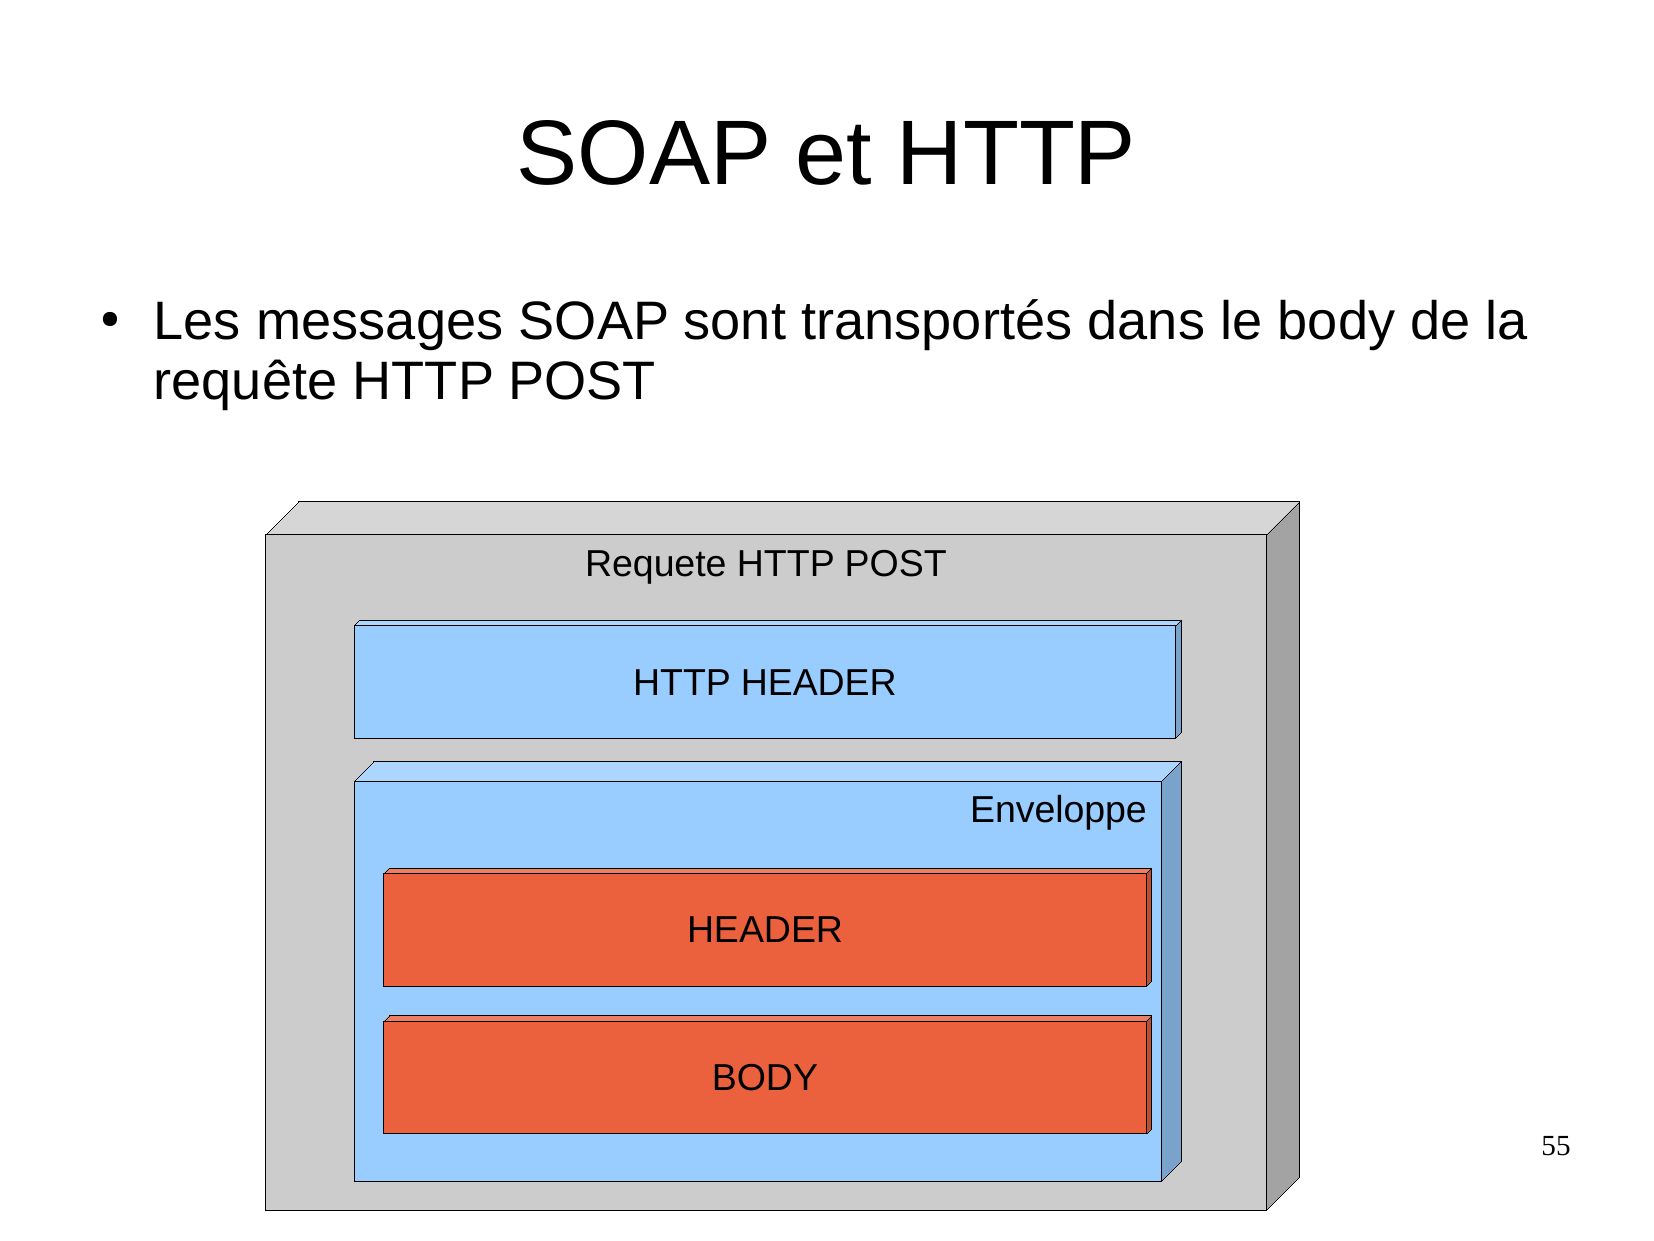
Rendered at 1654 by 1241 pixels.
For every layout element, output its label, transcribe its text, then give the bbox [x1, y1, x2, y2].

text_box HEADER [383, 874, 1146, 987]
title SOAP et HTTP [82, 56, 1571, 250]
text_box Enveloppe [354, 782, 1161, 1182]
list Les messages SOAP sont transportés dans le body de la requête HTTP POST [82, 290, 1571, 1094]
text_box HTTP HEADER [354, 626, 1175, 739]
text_box BODY [383, 1022, 1146, 1134]
text_box Requete HTTP POST [265, 535, 1266, 1211]
